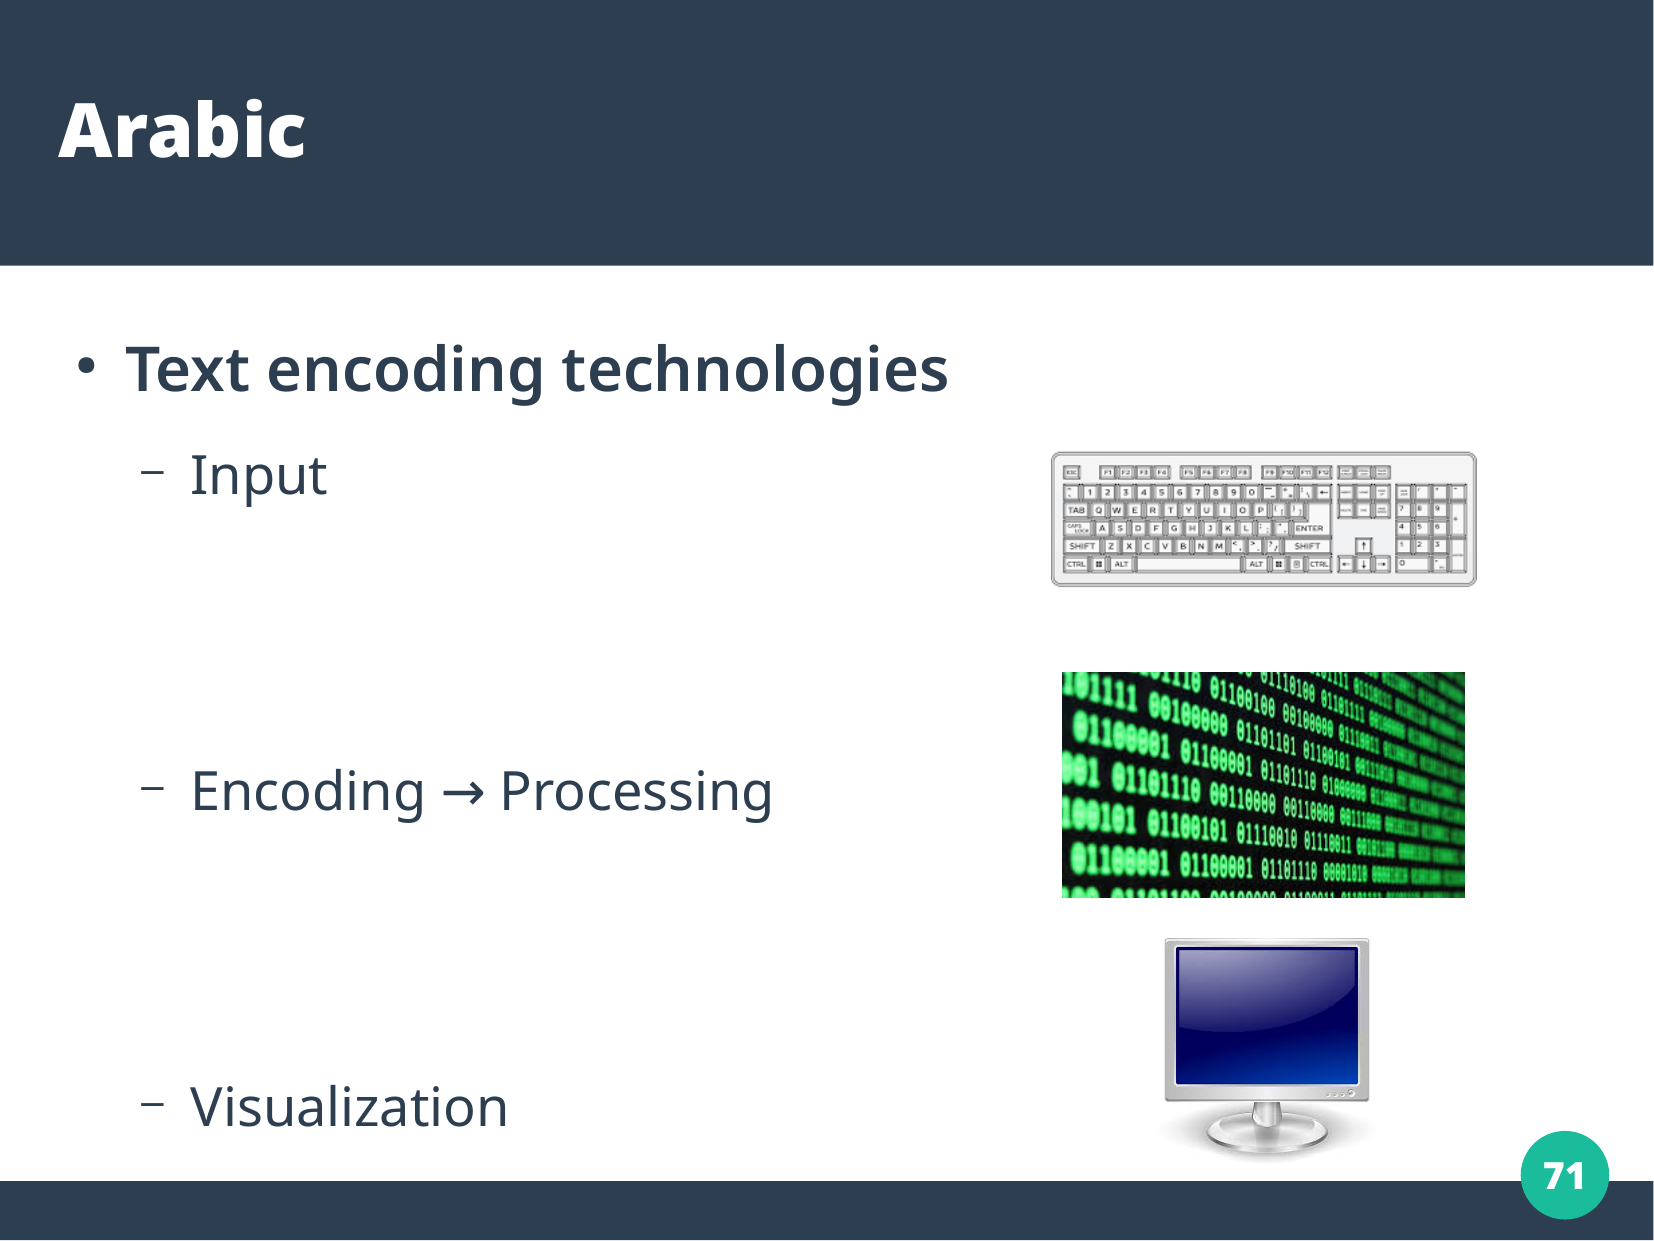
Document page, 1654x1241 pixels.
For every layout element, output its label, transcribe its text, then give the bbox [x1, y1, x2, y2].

list Text encoding technologies Input Encoding → Processing Visualization [59, 324, 1595, 1152]
picture [1062, 672, 1465, 898]
picture [1156, 938, 1377, 1164]
picture [1051, 413, 1477, 626]
title Arabic [59, 49, 1595, 207]
